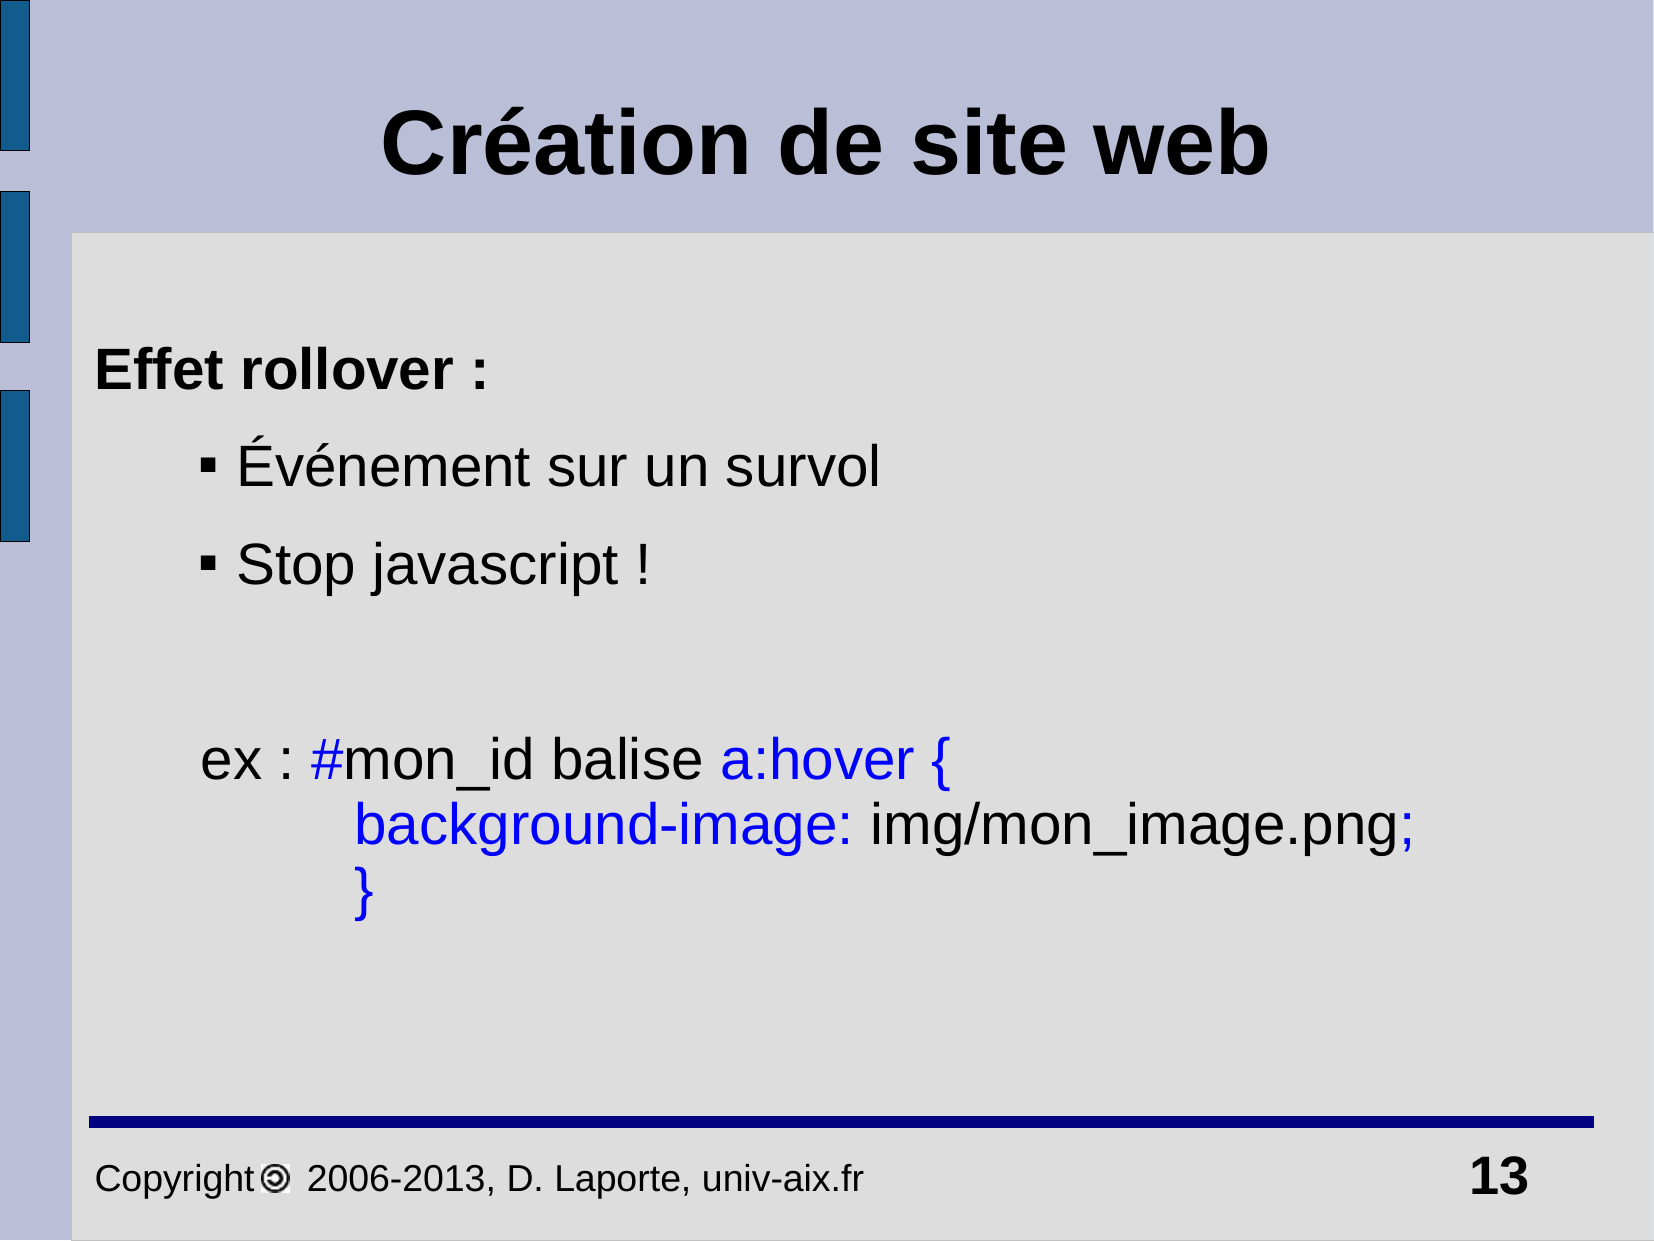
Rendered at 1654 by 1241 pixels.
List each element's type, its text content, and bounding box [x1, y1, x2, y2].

text_box Effet rollover : Événement sur un survol Stop javascript ! ex : #mon_id balise a:hover { background-image: img/mon_image.png; } [88, 295, 1595, 996]
picture [261, 1164, 290, 1193]
